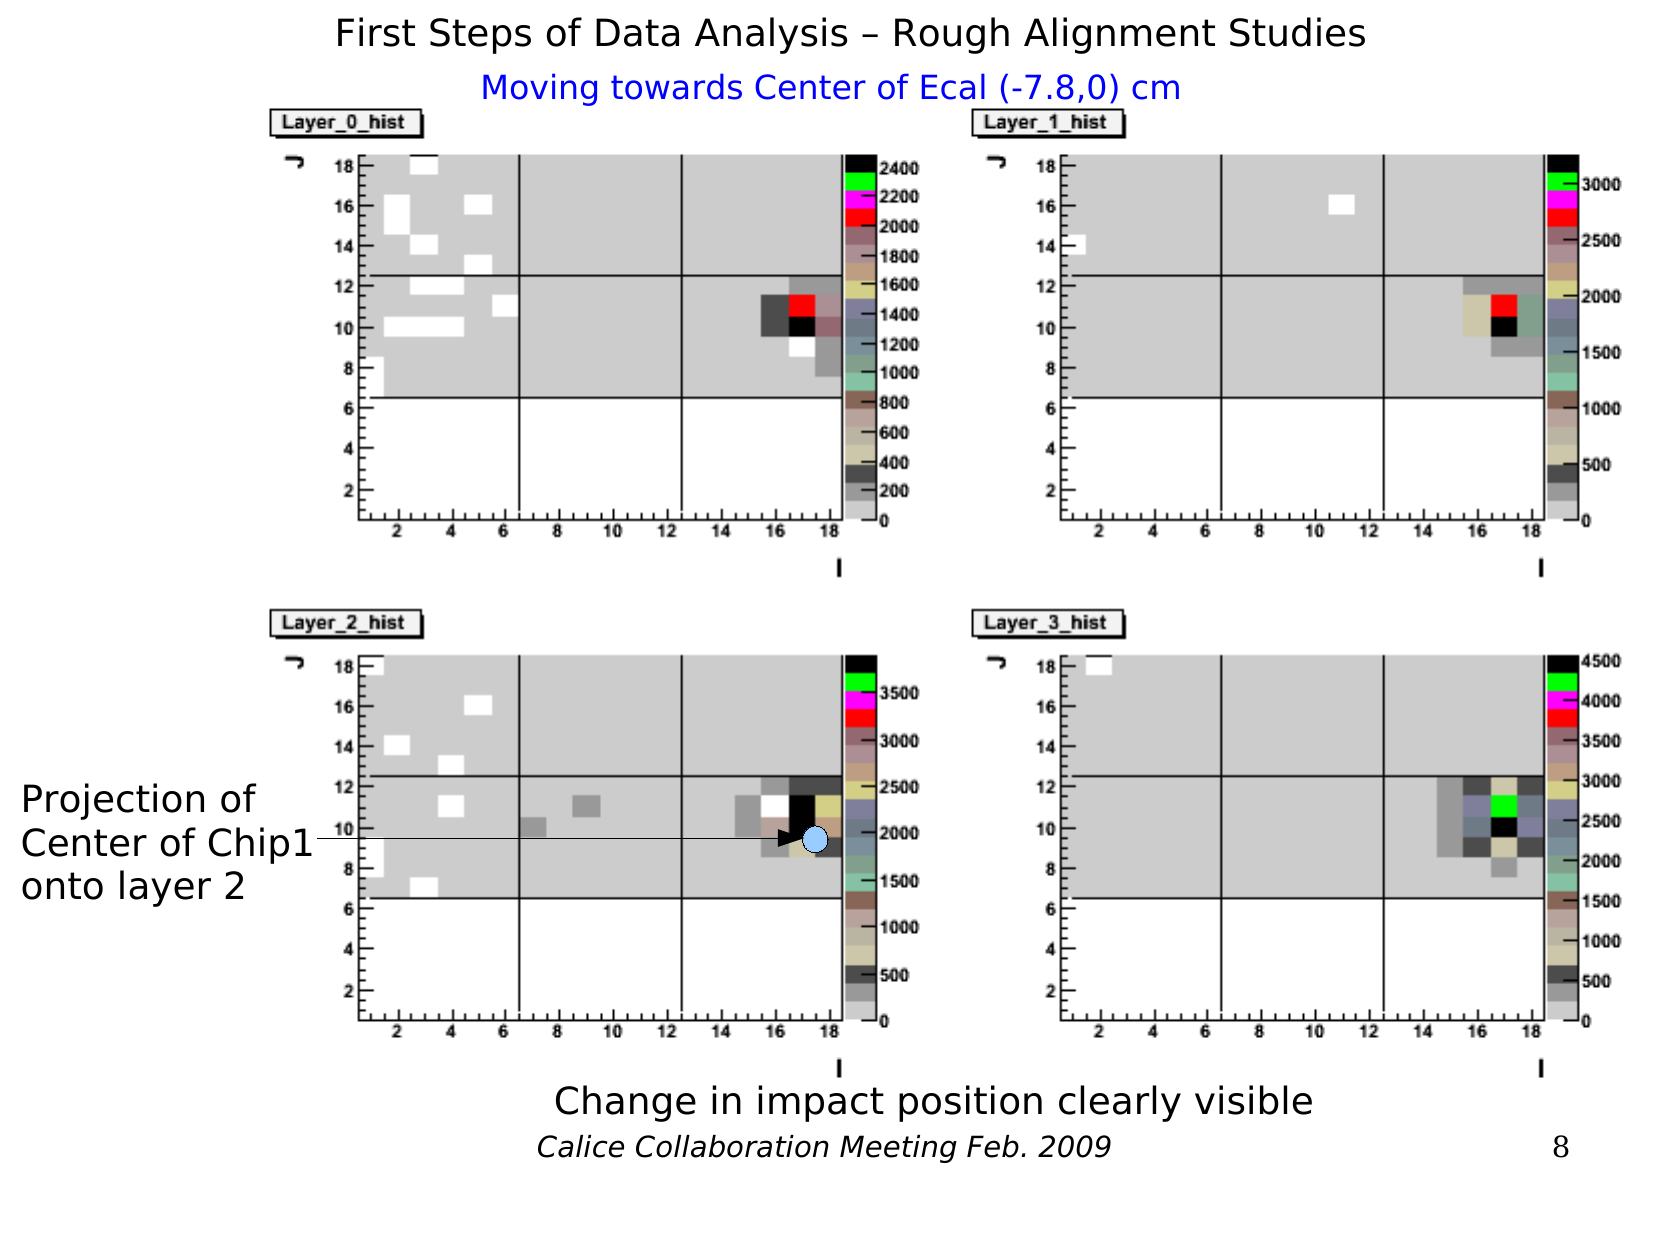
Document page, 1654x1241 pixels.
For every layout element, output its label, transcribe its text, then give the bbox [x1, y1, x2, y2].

text_box Projection of Center of Chip1 onto layer 2 [5, 770, 335, 916]
text_box Moving towards Center of Ecal (-7.8,0) cm [465, 61, 1185, 115]
text_box First Steps of Data Analysis – Rough Alignment Studies [319, 4, 1361, 64]
text_box [802, 825, 829, 853]
picture [250, 97, 1653, 1098]
text_box Change in impact position clearly visible [539, 1072, 1314, 1175]
